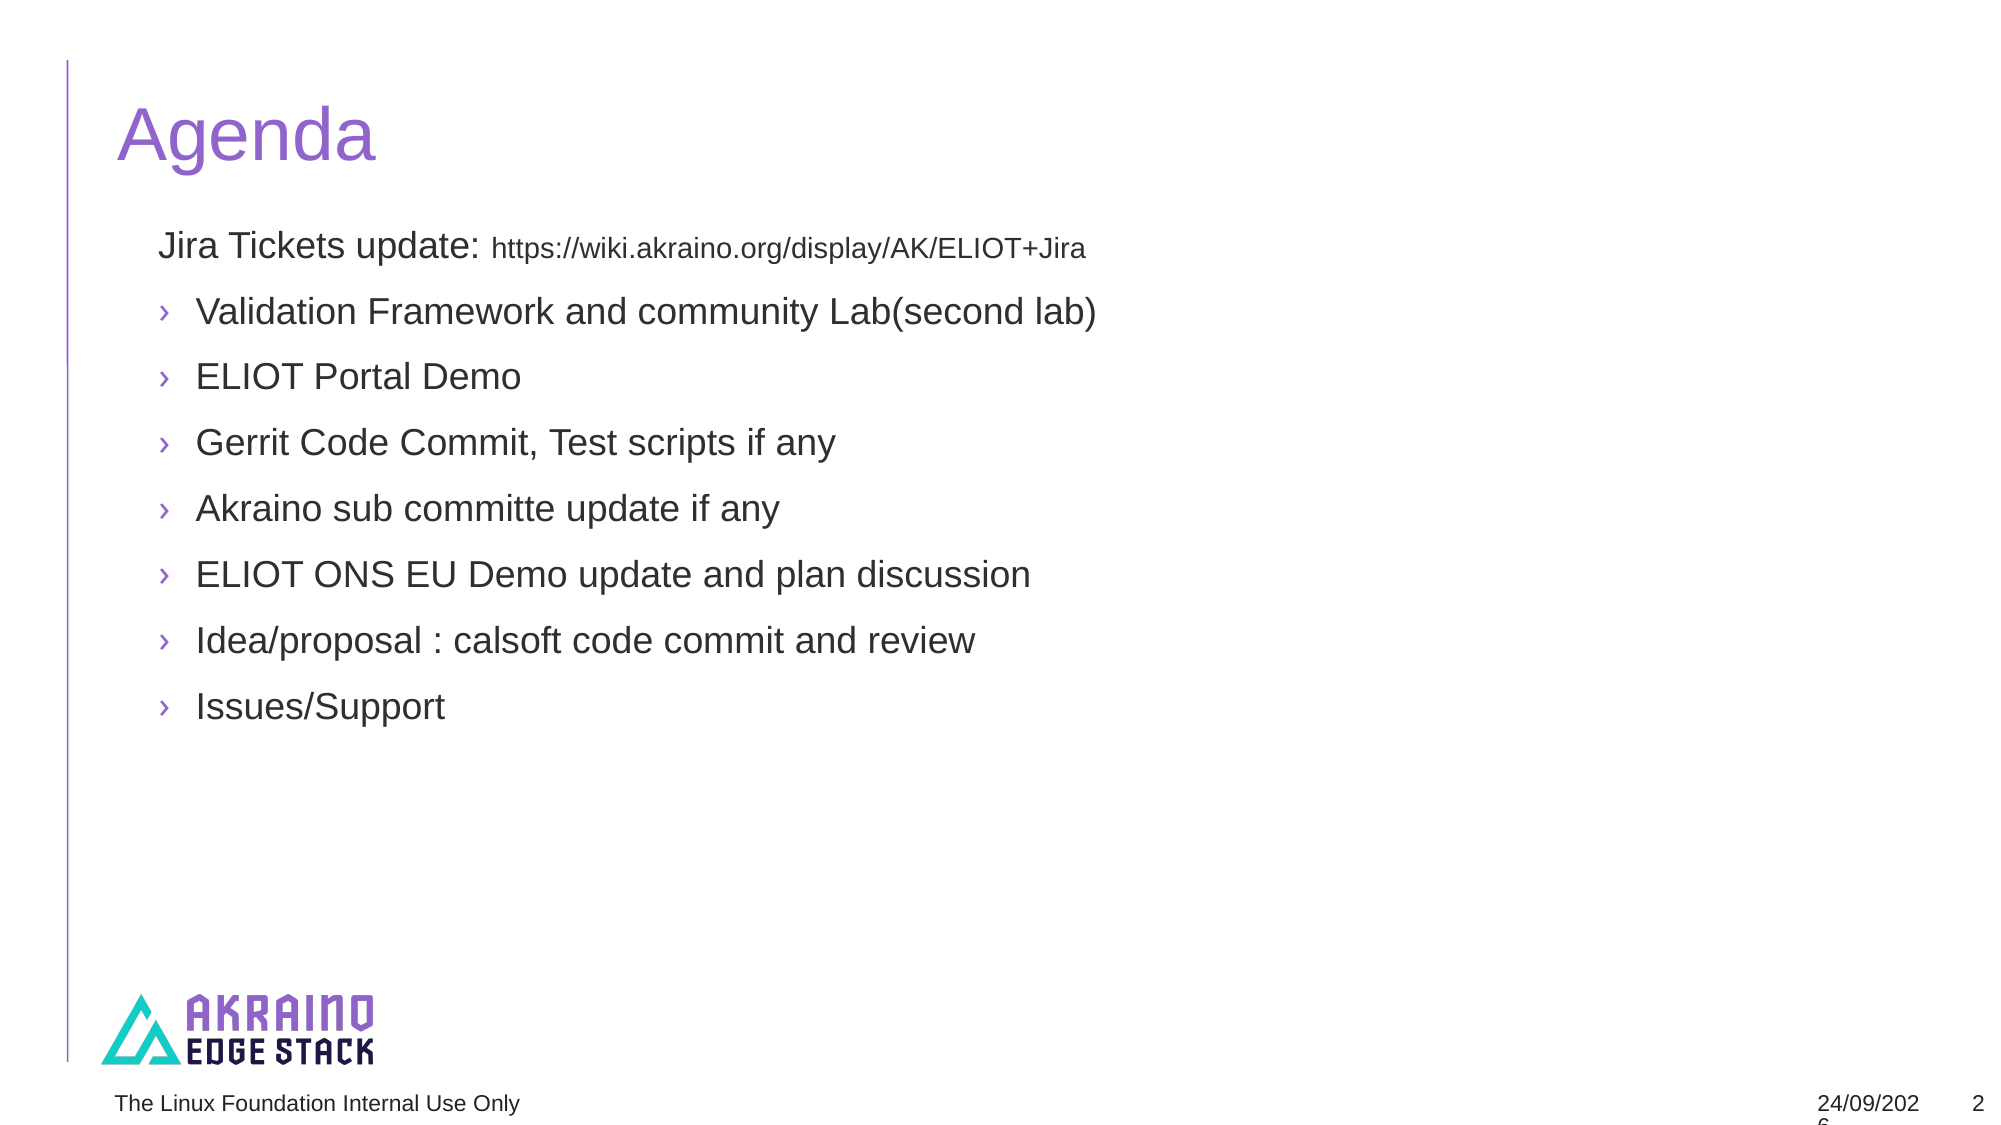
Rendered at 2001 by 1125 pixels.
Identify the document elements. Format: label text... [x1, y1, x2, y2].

text_box Jira Tickets update: https://wiki.akraino.org/display/AK/ELIOT+Jira Validation Framework and community Lab(second lab) ELIOT Portal Demo Gerrit Code Commit, Test scripts if any Akraino sub committe update if any ELIOT ONS EU Demo update and plan discussion Idea/proposal : calsoft code commit and review Issues/Support [143, 213, 1940, 973]
text_box Agenda [102, 59, 1896, 213]
text_box 16/10/2019 [1802, 1080, 1938, 1125]
picture [101, 994, 373, 1065]
text_box <number> [1939, 1080, 2000, 1125]
text_box The Linux Foundation Internal Use Only [99, 1080, 652, 1125]
